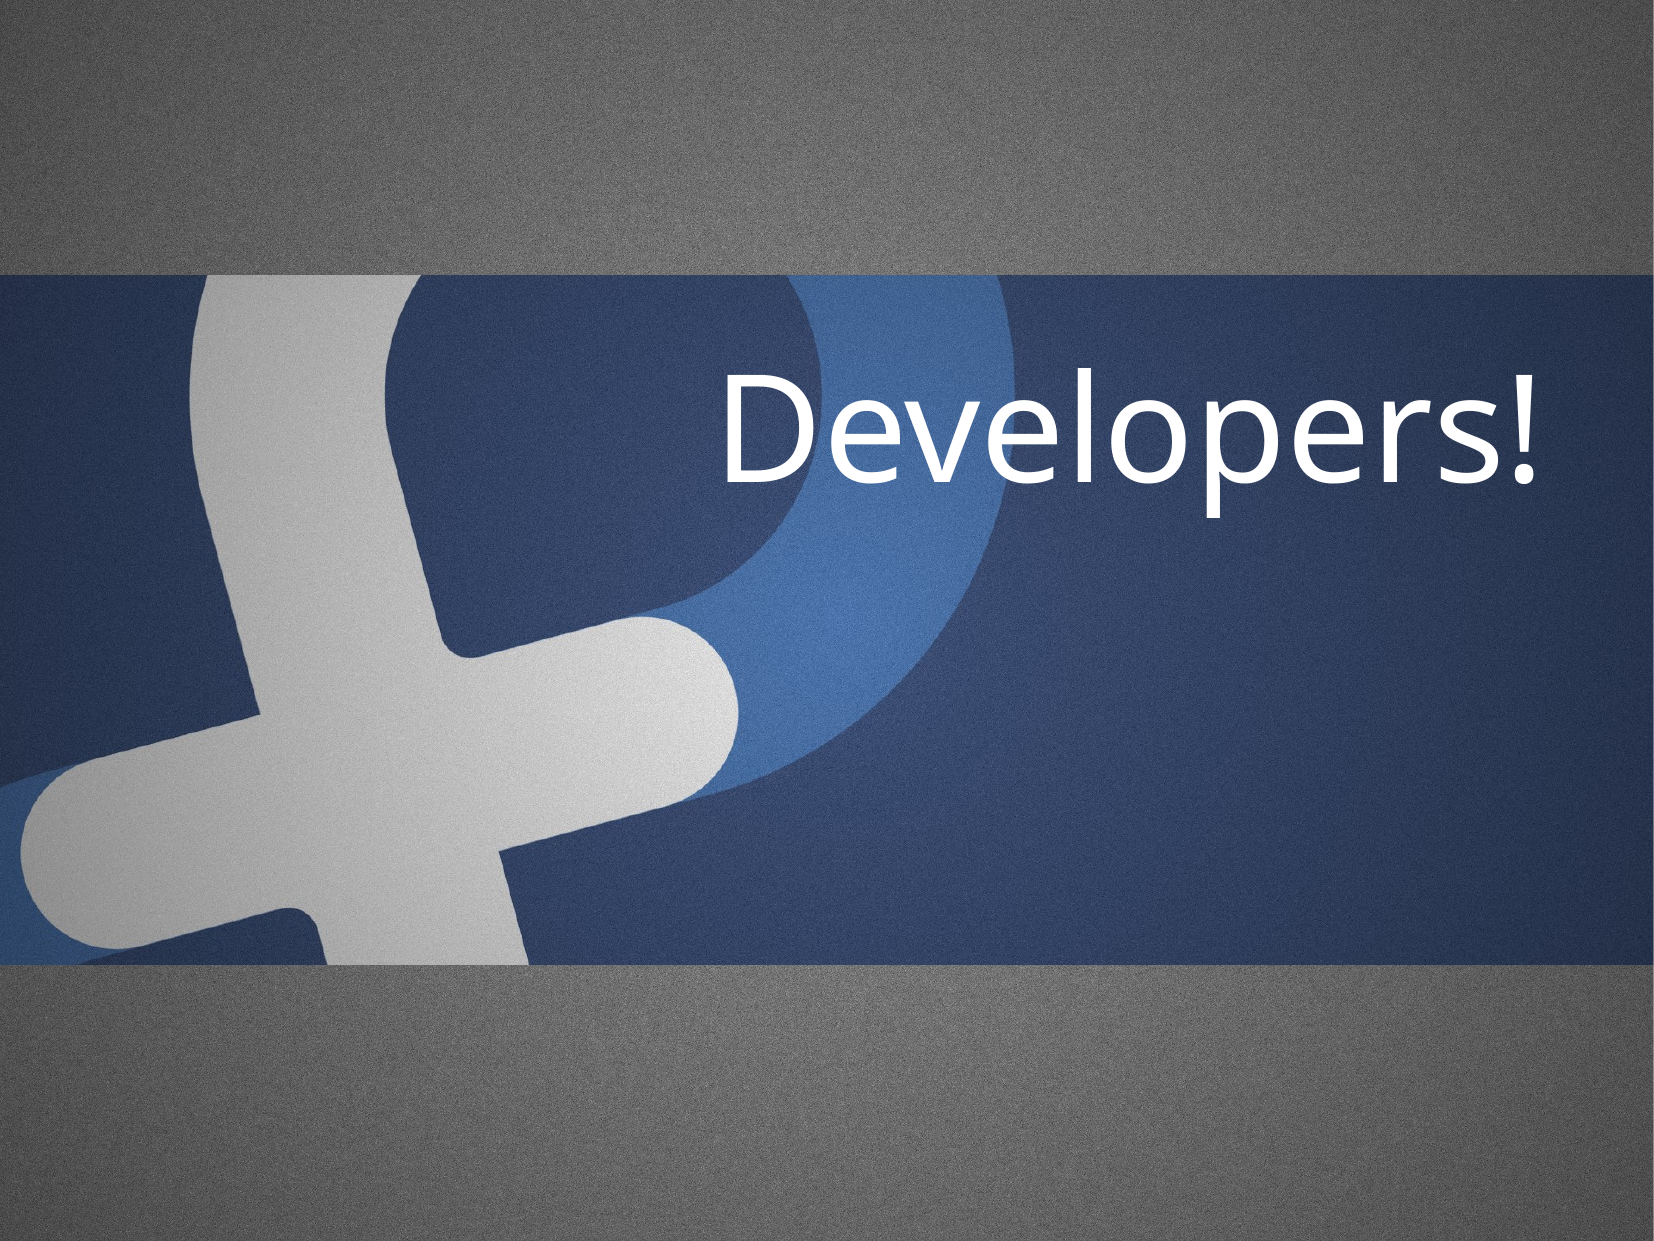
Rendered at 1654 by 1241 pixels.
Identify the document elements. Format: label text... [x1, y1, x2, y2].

picture [0, 0, 1654, 1241]
text_box Developers! [446, 315, 1561, 654]
